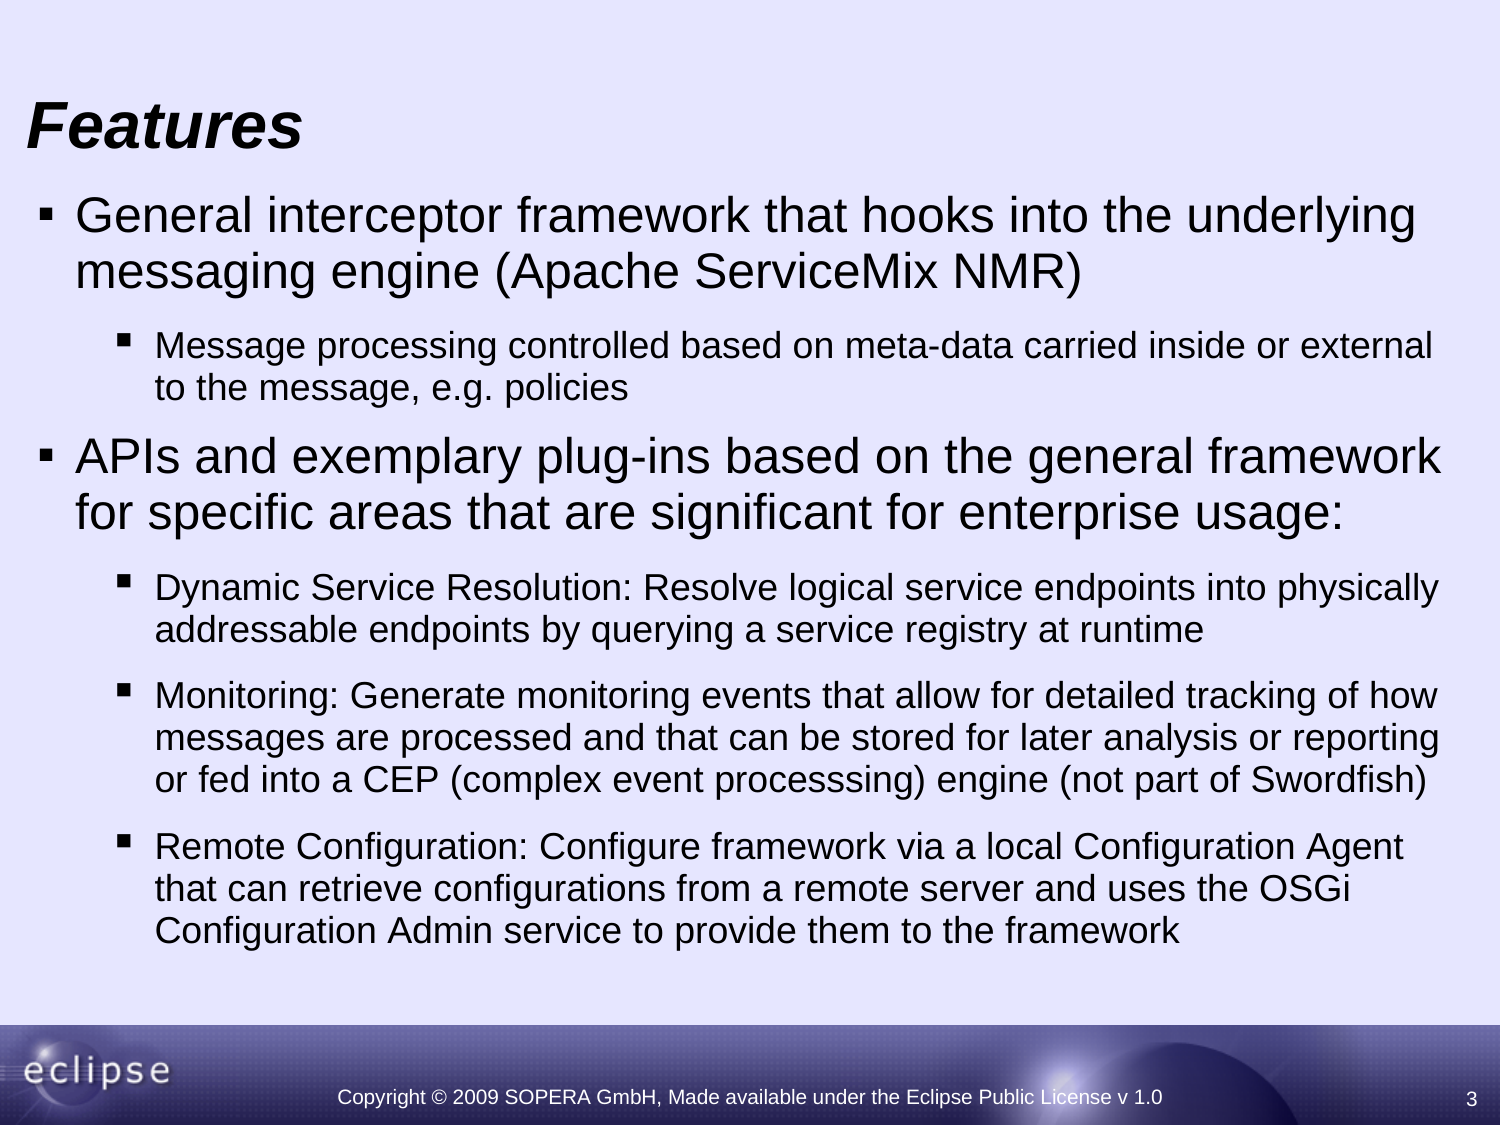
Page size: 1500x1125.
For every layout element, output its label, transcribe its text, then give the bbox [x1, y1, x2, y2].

picture [0, 1025, 1500, 1125]
list General interceptor framework that hooks into the underlying messaging engine (Apache ServiceMix NMR) Message processing controlled based on meta-data carried inside or external to the message, e.g. policies APIs and exemplary plug-ins based on the general framework for specific areas that are significant for enterprise usage: Dynamic Service Resolution: Resolve logical service endpoints into physically addressable endpoints by querying a service registry at runtime Monitoring: Generate monitoring events that allow for detailed tracking of how messages are processed and that can be stored for later analysis or reporting or fed into a CEP (complex event processsing) engine (not part of Swordfish) Remote Configuration: Configure framework via a local Configuration Agent that can retrieve configurations from a remote server and uses the OSGi Configuration Admin service to provide them to the framework [37, 187, 1463, 1021]
title Features [26, 84, 1474, 172]
